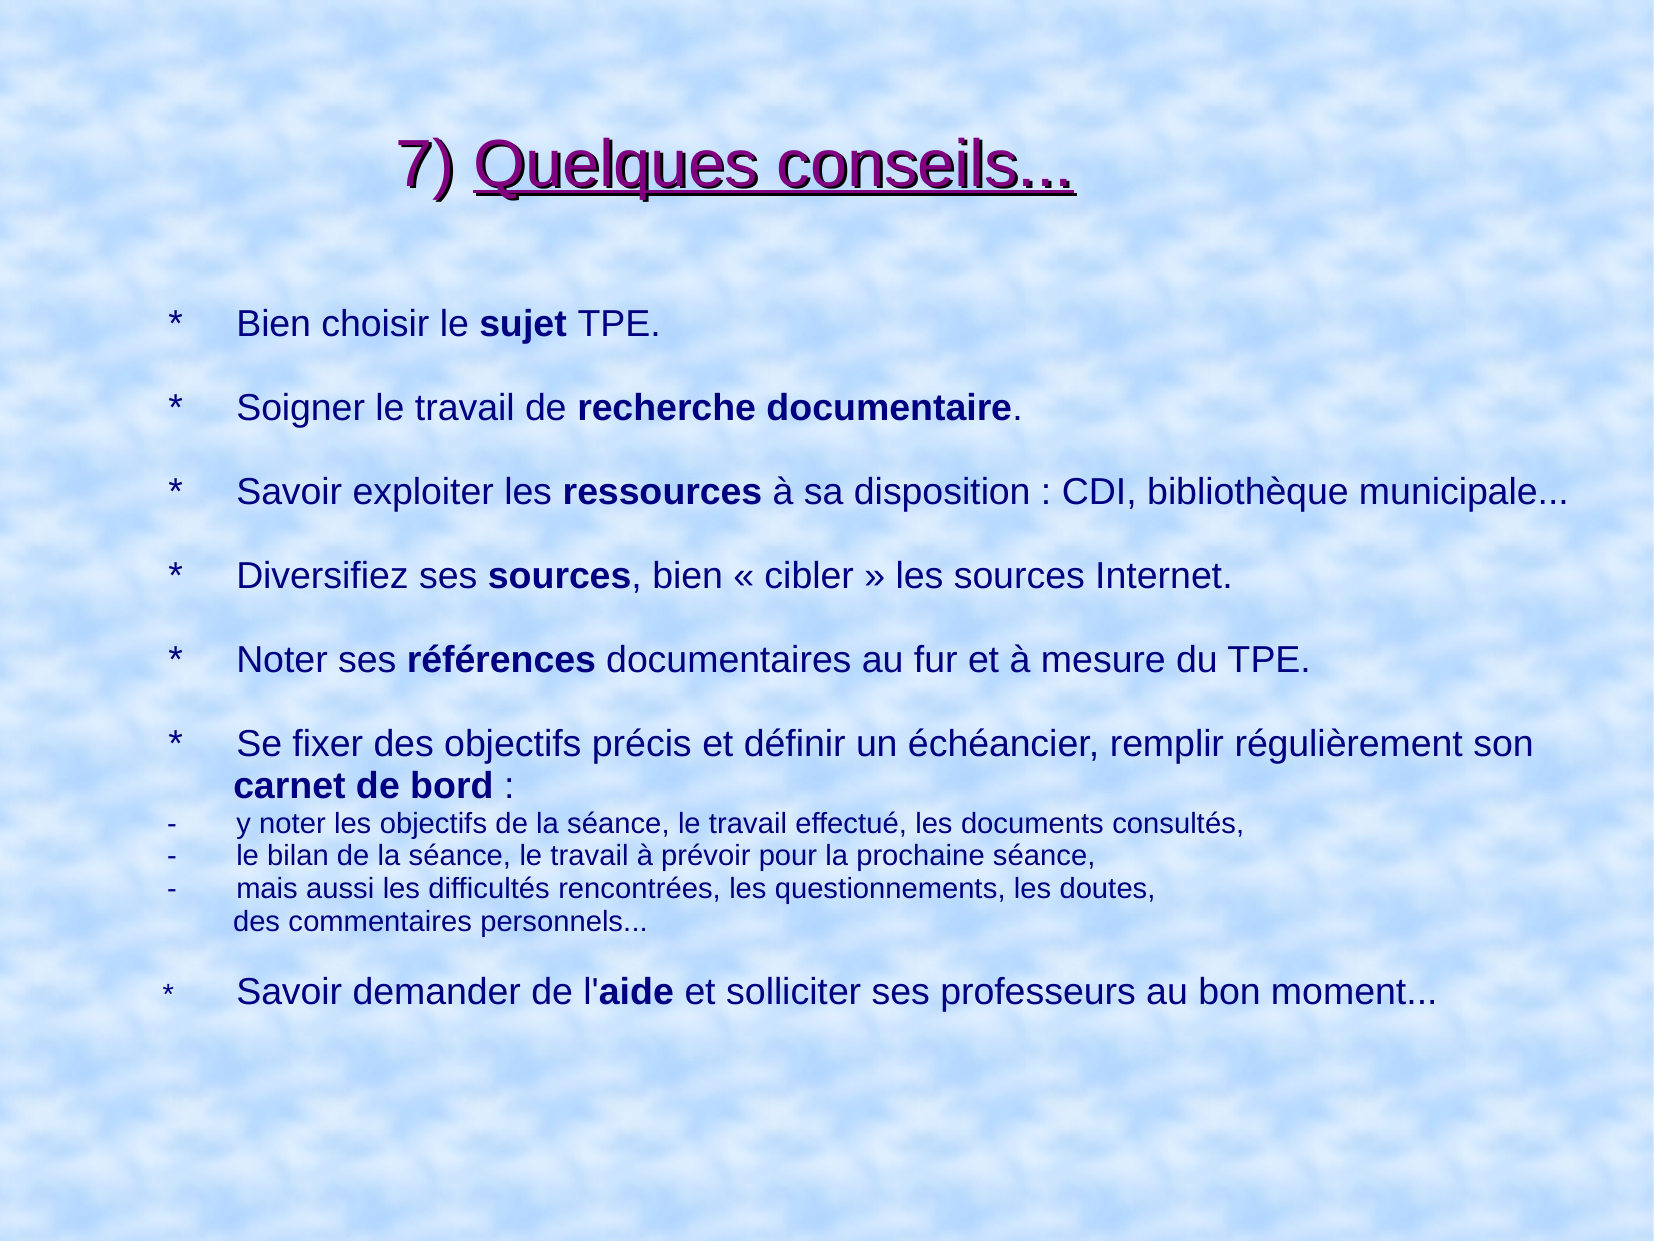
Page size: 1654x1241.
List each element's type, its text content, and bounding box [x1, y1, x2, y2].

picture [0, 0, 1654, 1241]
text_box * Bien choisir le sujet TPE. * Soigner le travail de recherche documentaire. * Savoir exploiter les ressources à sa disposition : CDI, bibliothèque municipale... * Diversifiez ses sources, bien « cibler » les sources Internet. * Noter ses références documentaires au fur et à mesure du TPE. * Se fixer des objectifs précis et définir un échéancier, remplir régulièrement son carnet de bord : - y noter les objectifs de la séance, le travail effectué, les documents consultés, - le bilan de la séance, le travail à prévoir pour la prochaine séance, - mais aussi les difficultés rencontrées, les questionnements, les doutes, des commentaires personnels... * Savoir demander de l'aide et solliciter ses professeurs au bon moment... [147, 295, 1584, 1062]
text_box 7) Quelques conseils... [380, 118, 1241, 208]
